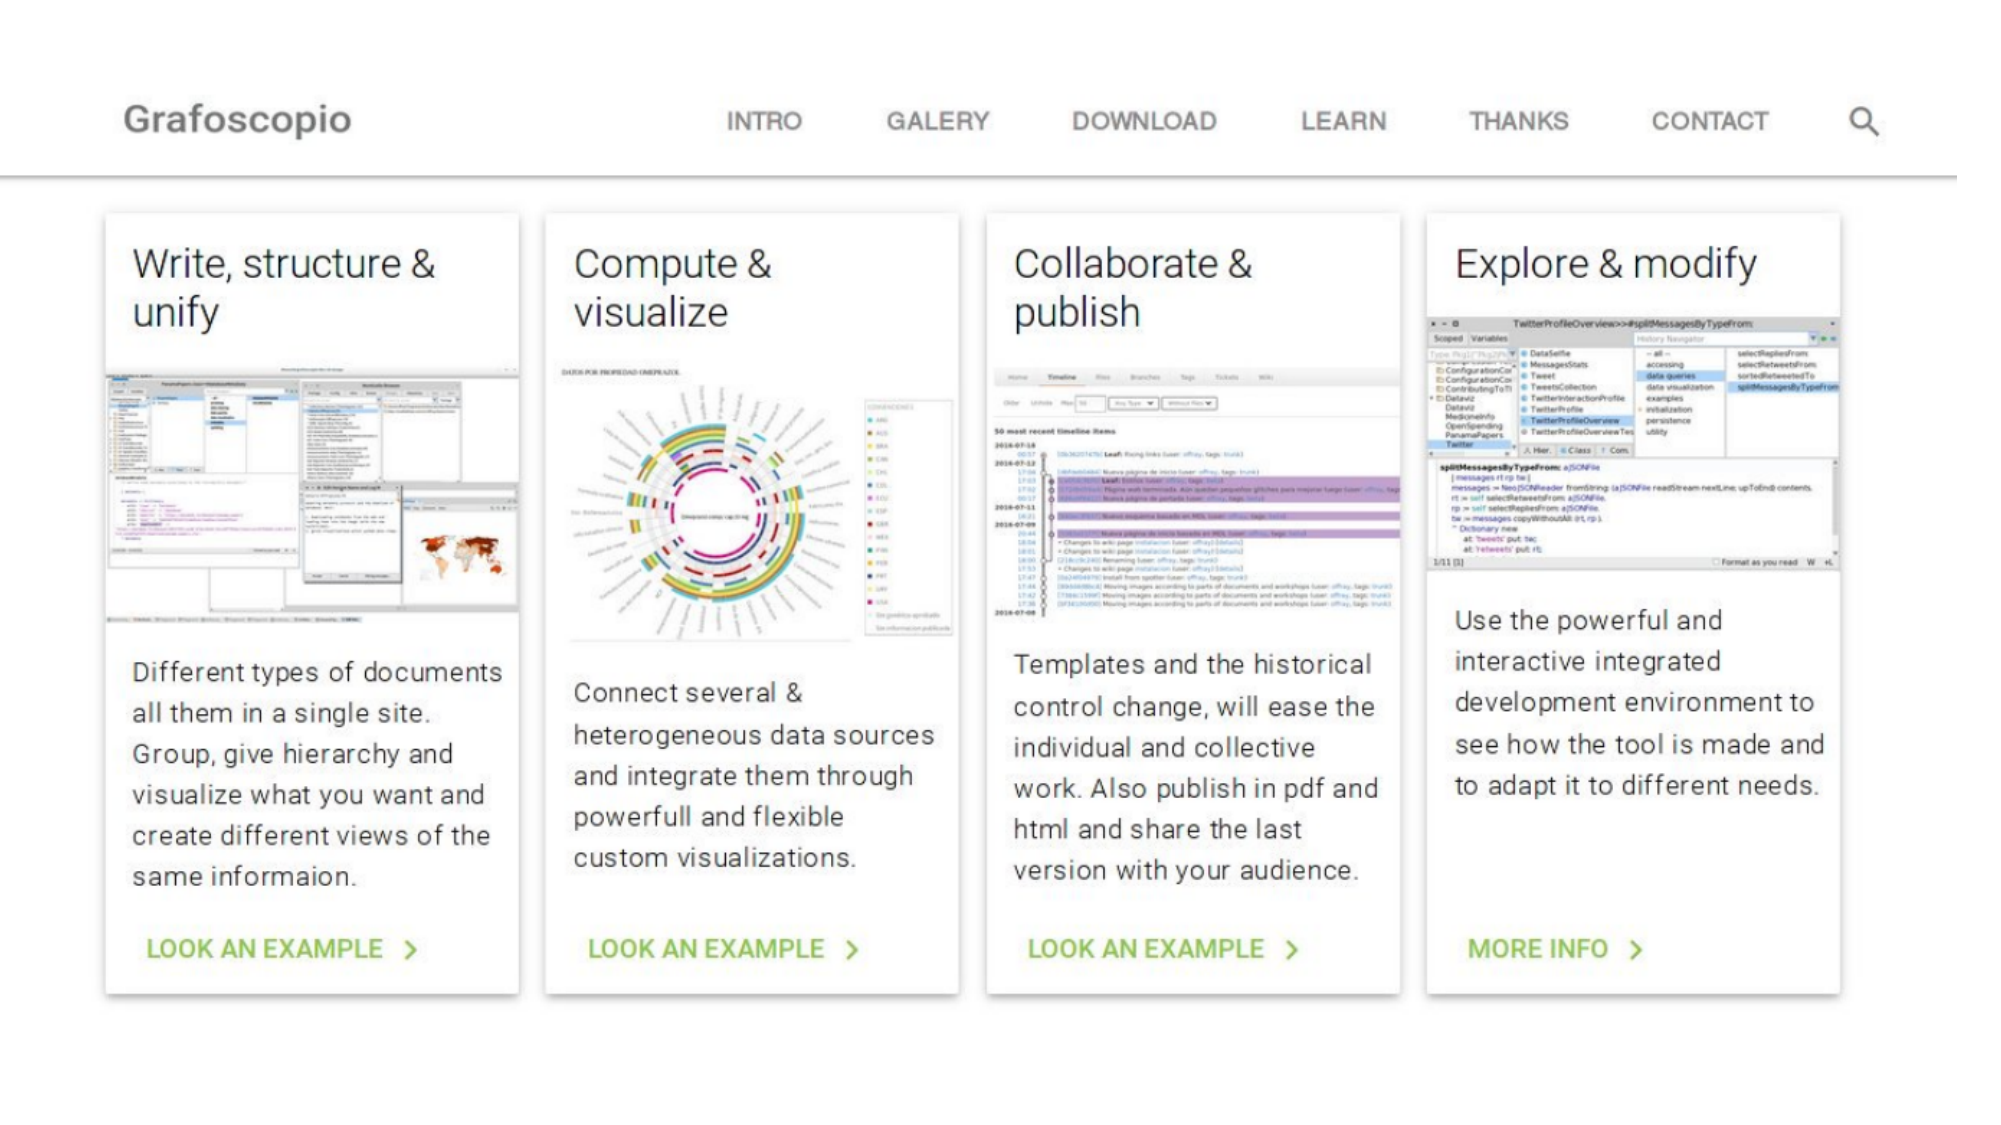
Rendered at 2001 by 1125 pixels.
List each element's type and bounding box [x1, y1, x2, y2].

picture [0, 82, 1957, 1040]
